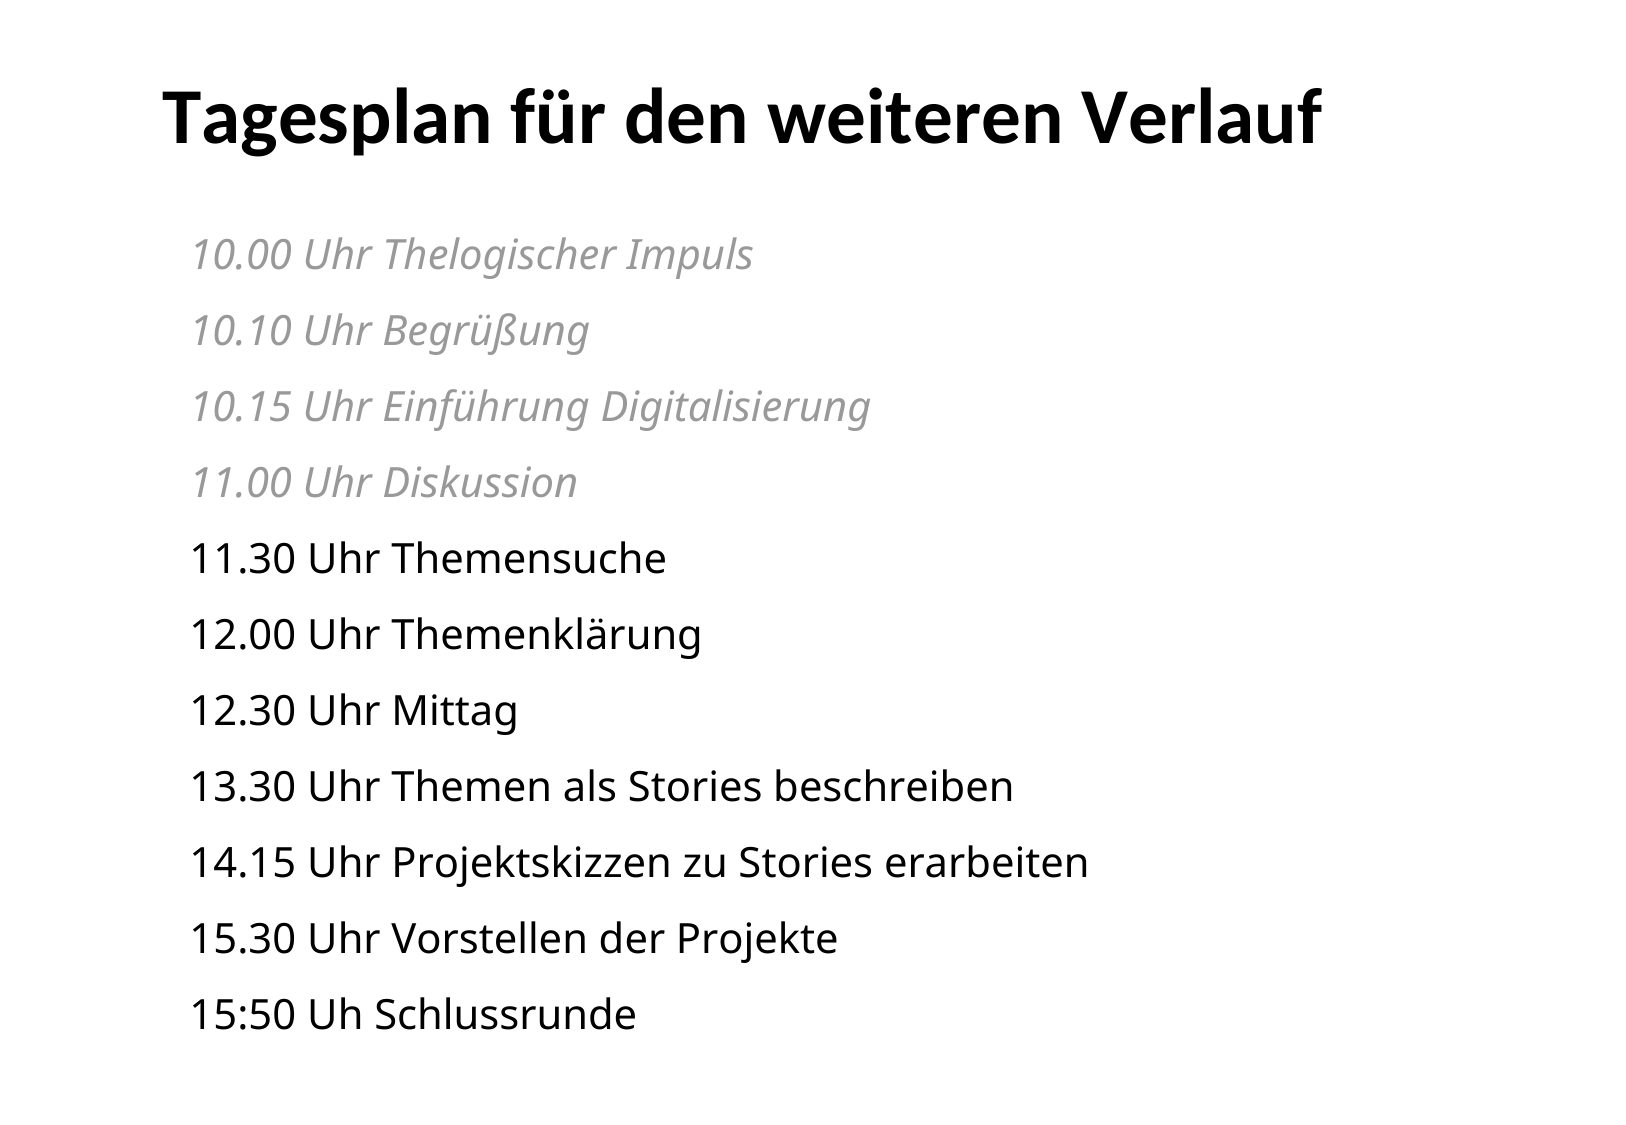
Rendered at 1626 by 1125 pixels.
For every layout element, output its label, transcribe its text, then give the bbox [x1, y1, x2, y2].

title Tagesplan für den weiteren Verlauf [162, 74, 1461, 175]
text_box 10.00 Uhr Thelogischer Impuls 10.10 Uhr Begrüßung 10.15 Uhr Einführung Digitalisierung 11.00 Uhr Diskussion 11.30 Uhr Themensuche 12.00 Uhr Themenklärung 12.30 Uhr Mittag 13.30 Uhr Themen als Stories beschreiben 14.15 Uhr Projektskizzen zu Stories erarbeiten 15.30 Uhr Vorstellen der Projekte 15:50 Uh Schlussrunde [174, 220, 1415, 1046]
